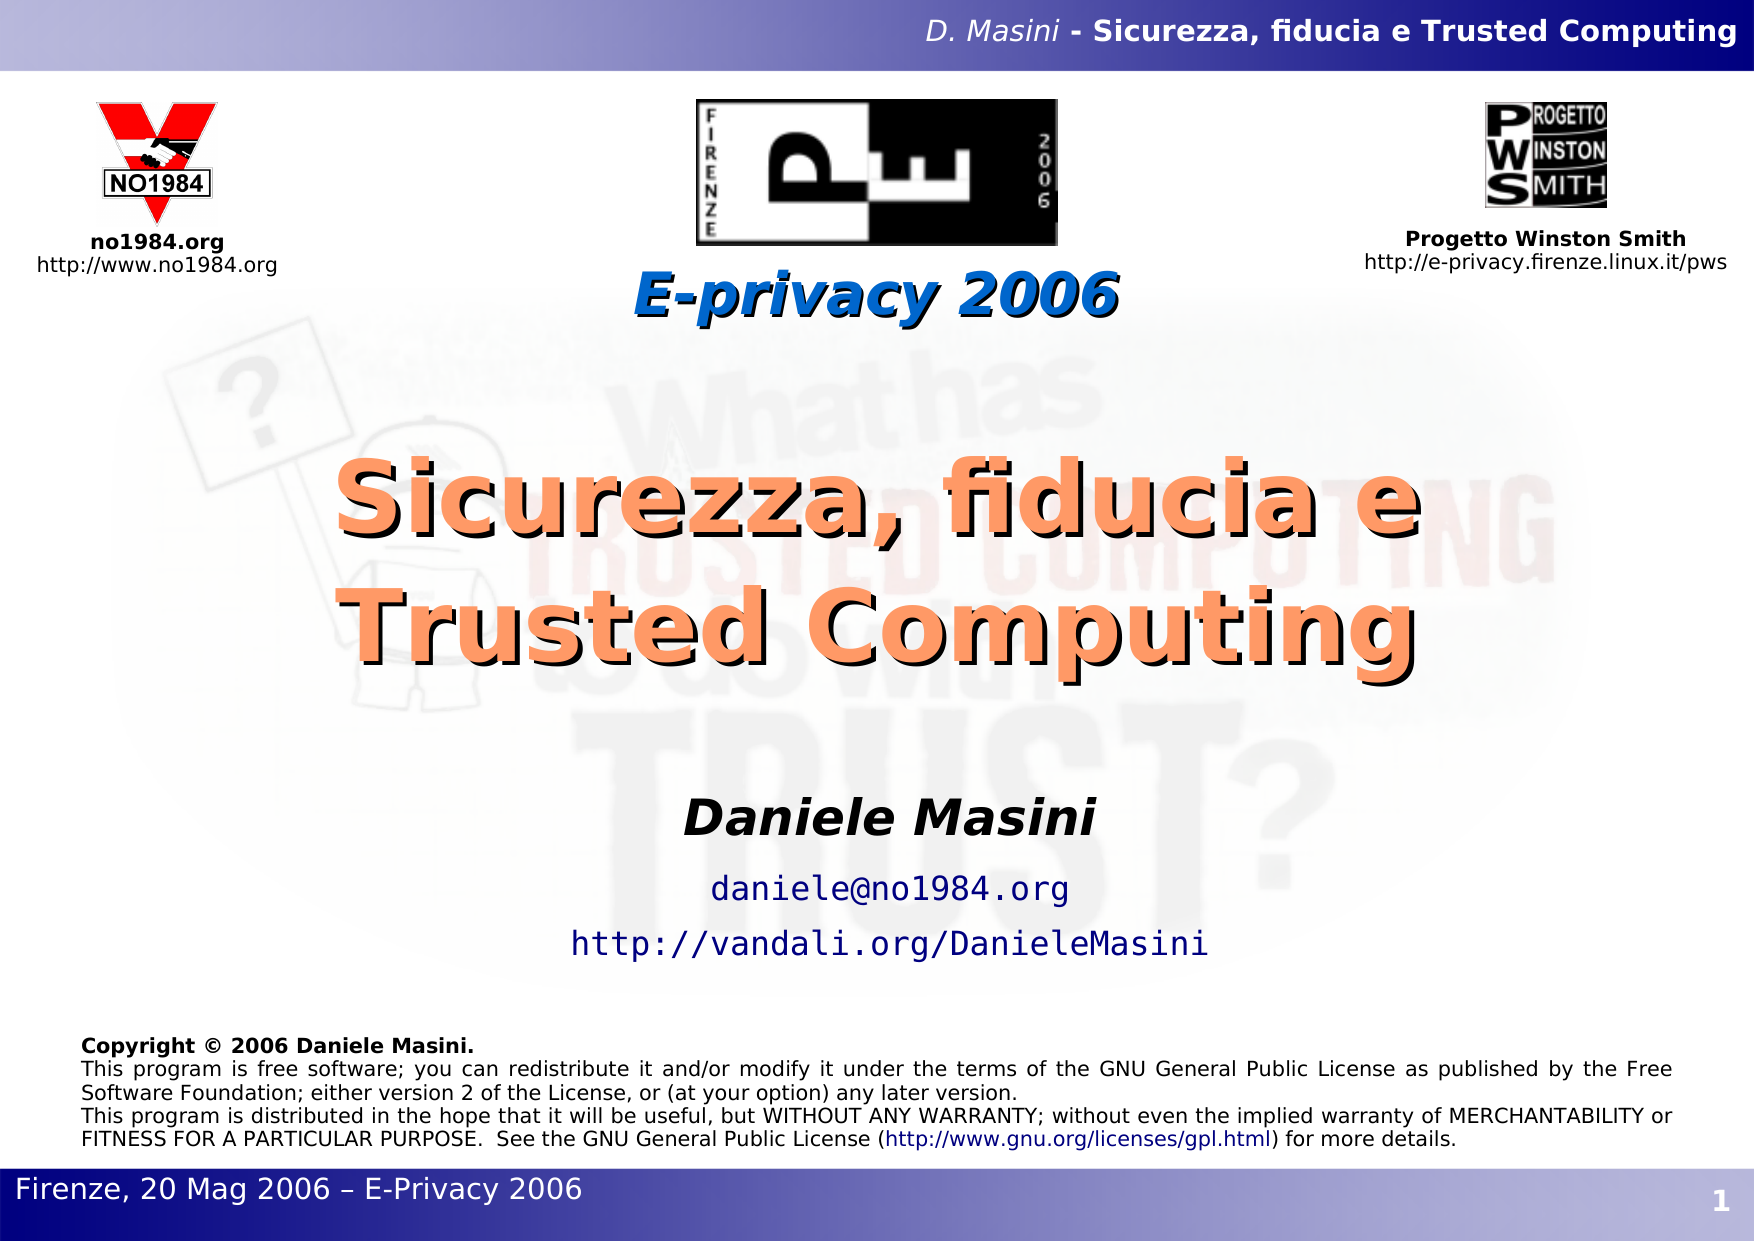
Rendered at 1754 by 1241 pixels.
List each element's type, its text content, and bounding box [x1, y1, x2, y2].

text_box <number> [1641, 1185, 1732, 1223]
text_box no1984.org http://www.no1984.org [27, 230, 288, 284]
text_box Sicurezza, fiducia e Trusted Computing [87, 422, 1667, 705]
text_box Copyright © 2006 Daniele Masini. This program is free software; you can redistribute it and/or modify it under the terms of the GNU General Public License as published by the Free Software Foundation; either version 2 of the License, or (at your option) any later version. This program is distributed in the hope that it will be useful, but WITHOUT ANY WARRANTY; without even the implied warranty of MERCHANTABILITY or FITNESS FOR A PARTICULAR PURPOSE. See the GNU General Public License (http://www.gnu.org/licenses/gpl.html) for more details. [81, 1034, 1673, 1211]
text_box Firenze, 20 Mag 2006 – E-Privacy 2006 [0, 1175, 1314, 1234]
text_box E-privacy 2006 [633, 262, 1121, 331]
picture [0, 0, 1754, 1241]
text_box D. Masini - Sicurezza, fiducia e Trusted Computing [602, 7, 1754, 63]
text_box Daniele Masini daniele@no1984.org http://vandali.org/DanieleMasini [256, 791, 1525, 966]
text_box Progetto Winston Smith http://e-privacy.firenze.linux.it/pws [1348, 227, 1744, 281]
